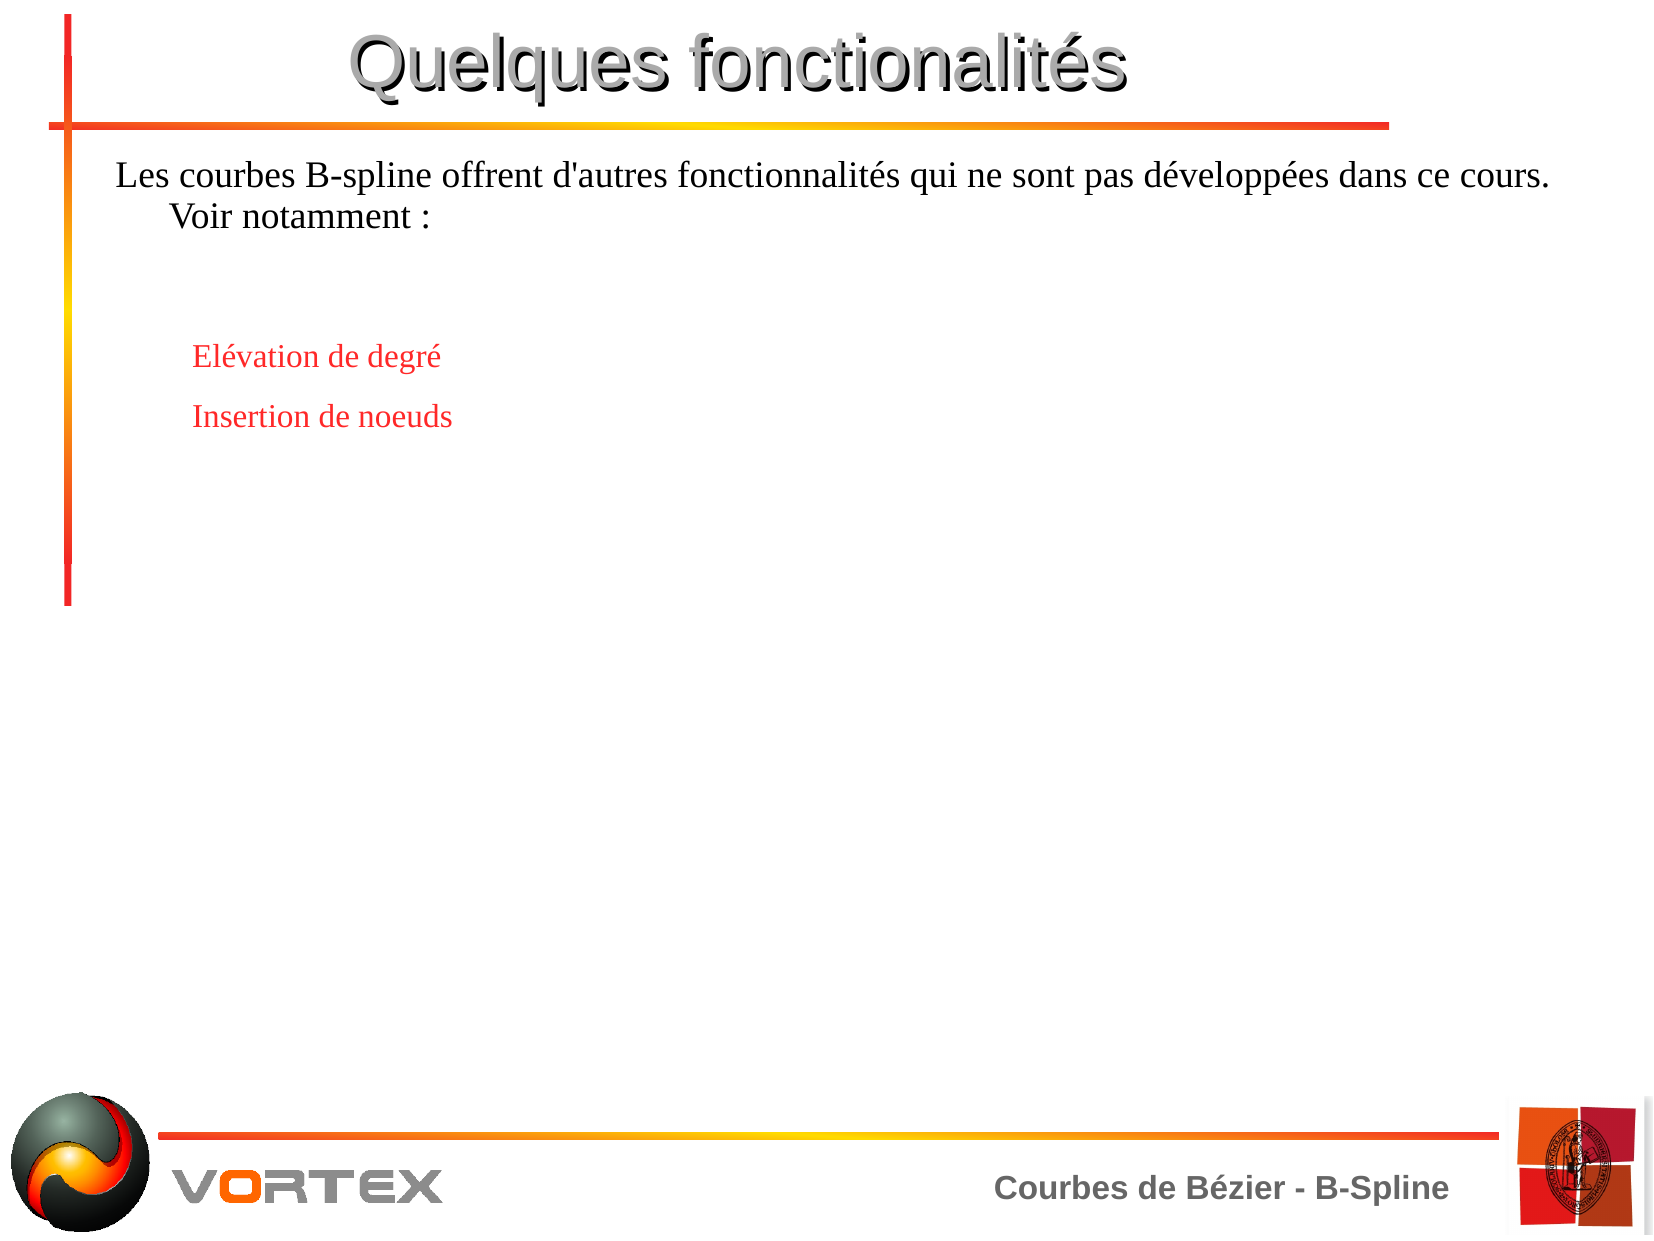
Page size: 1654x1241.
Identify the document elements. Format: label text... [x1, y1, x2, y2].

title Quelques fonctionalités [82, 4, 1392, 120]
list Les courbes B-spline offrent d'autres fonctionnalités qui ne sont pas développées dans ce cours. Voir notamment : Elévation de degré Insertion de noeuds [97, 153, 1571, 1109]
picture [1505, 1096, 1653, 1235]
picture [11, 1092, 443, 1232]
